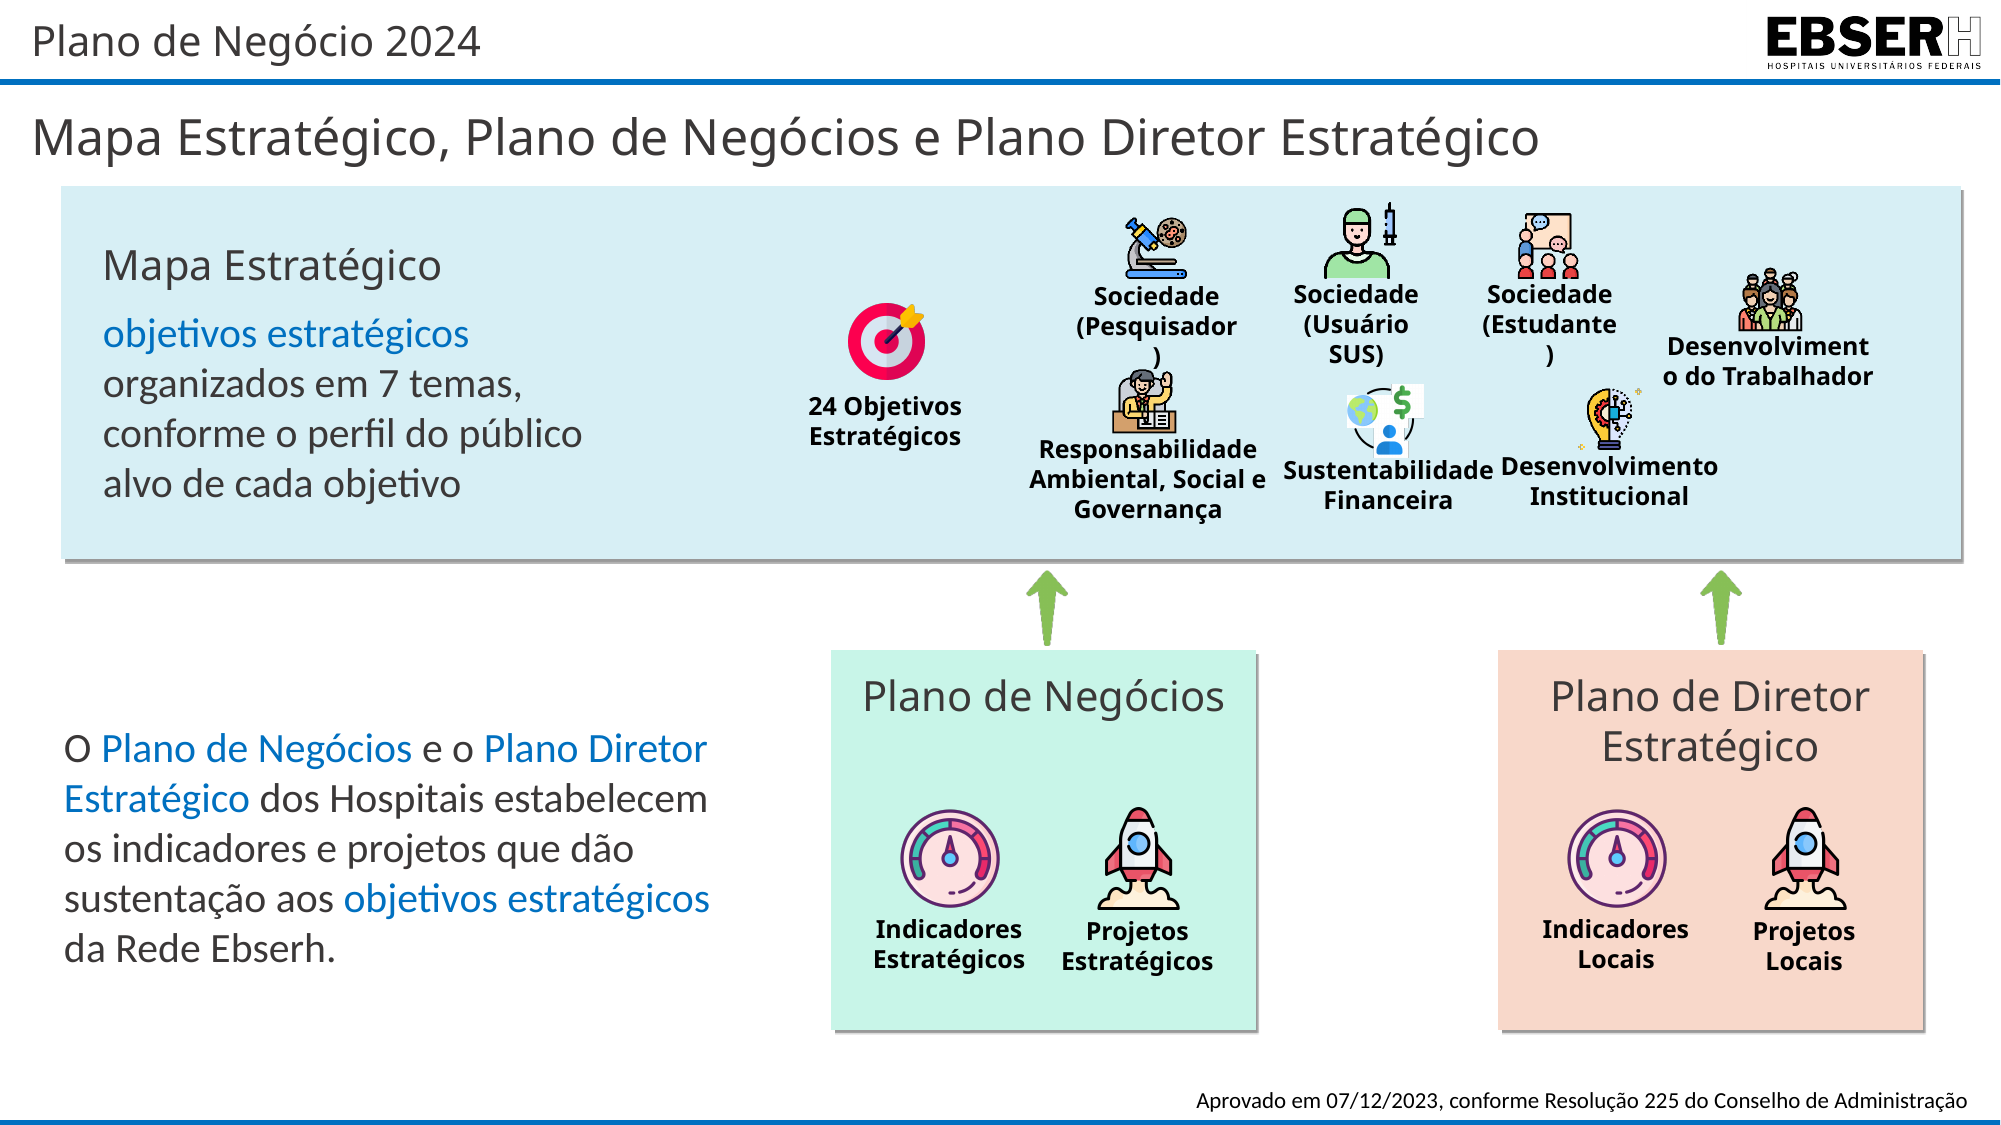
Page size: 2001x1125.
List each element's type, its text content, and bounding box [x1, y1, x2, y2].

picture [1324, 202, 1397, 279]
text_box Sociedade (Estudante) [1463, 271, 1637, 348]
text_box [1498, 779, 1923, 1030]
text_box Indicadores Locais [1521, 905, 1712, 982]
text_box Desenvolvimento do Trabalhador [1645, 322, 1892, 399]
text_box [1498, 650, 1923, 661]
text_box Sociedade (Pesquisador) [1060, 273, 1254, 349]
text_box [831, 650, 1256, 661]
text_box Indicadores Estratégicos [854, 905, 1045, 982]
text_box Plano de Negócios [831, 661, 1257, 728]
picture [1087, 807, 1190, 908]
picture [1111, 368, 1177, 425]
picture [898, 807, 1002, 905]
text_box Projetos Locais [1709, 908, 1900, 984]
text_box Sociedade (Usuário SUS) [1260, 271, 1453, 348]
text_box objetivos estratégicos organizados em 7 temas, conforme o perfil do público alvo de cada objetivo [88, 298, 644, 516]
text_box Responsabilidade Ambiental, Social e Governança [1006, 425, 1290, 532]
text_box O Plano de Negócios e o Plano Diretor Estratégico dos Hospitais estabelecem os indicadores e projetos que dão sustentação aos objetivos estratégicos da Rede Ebserh. [49, 712, 746, 981]
picture [1515, 213, 1581, 271]
text_box 24 Objetivos Estratégicos [790, 383, 981, 460]
picture [1347, 385, 1424, 458]
picture [1576, 387, 1642, 442]
text_box Sustentabilidade Financeira [1265, 446, 1512, 523]
picture [1565, 807, 1669, 905]
picture [1123, 215, 1189, 273]
picture [1737, 266, 1803, 322]
text_box [831, 728, 1256, 1030]
picture [848, 303, 925, 380]
picture [1754, 807, 1857, 908]
text_box Projetos Estratégicos [1042, 908, 1233, 984]
text_box Plano de Diretor Estratégico [1498, 661, 1923, 779]
list Mapa Estratégico, Plano de Negócios e Plano Diretor Estratégico [16, 98, 1971, 184]
text_box Desenvolvimento Institucional [1476, 442, 1744, 519]
picture [1698, 570, 1744, 645]
text_box [61, 186, 1961, 559]
text_box Mapa Estratégico [88, 230, 680, 297]
picture [1024, 570, 1070, 646]
